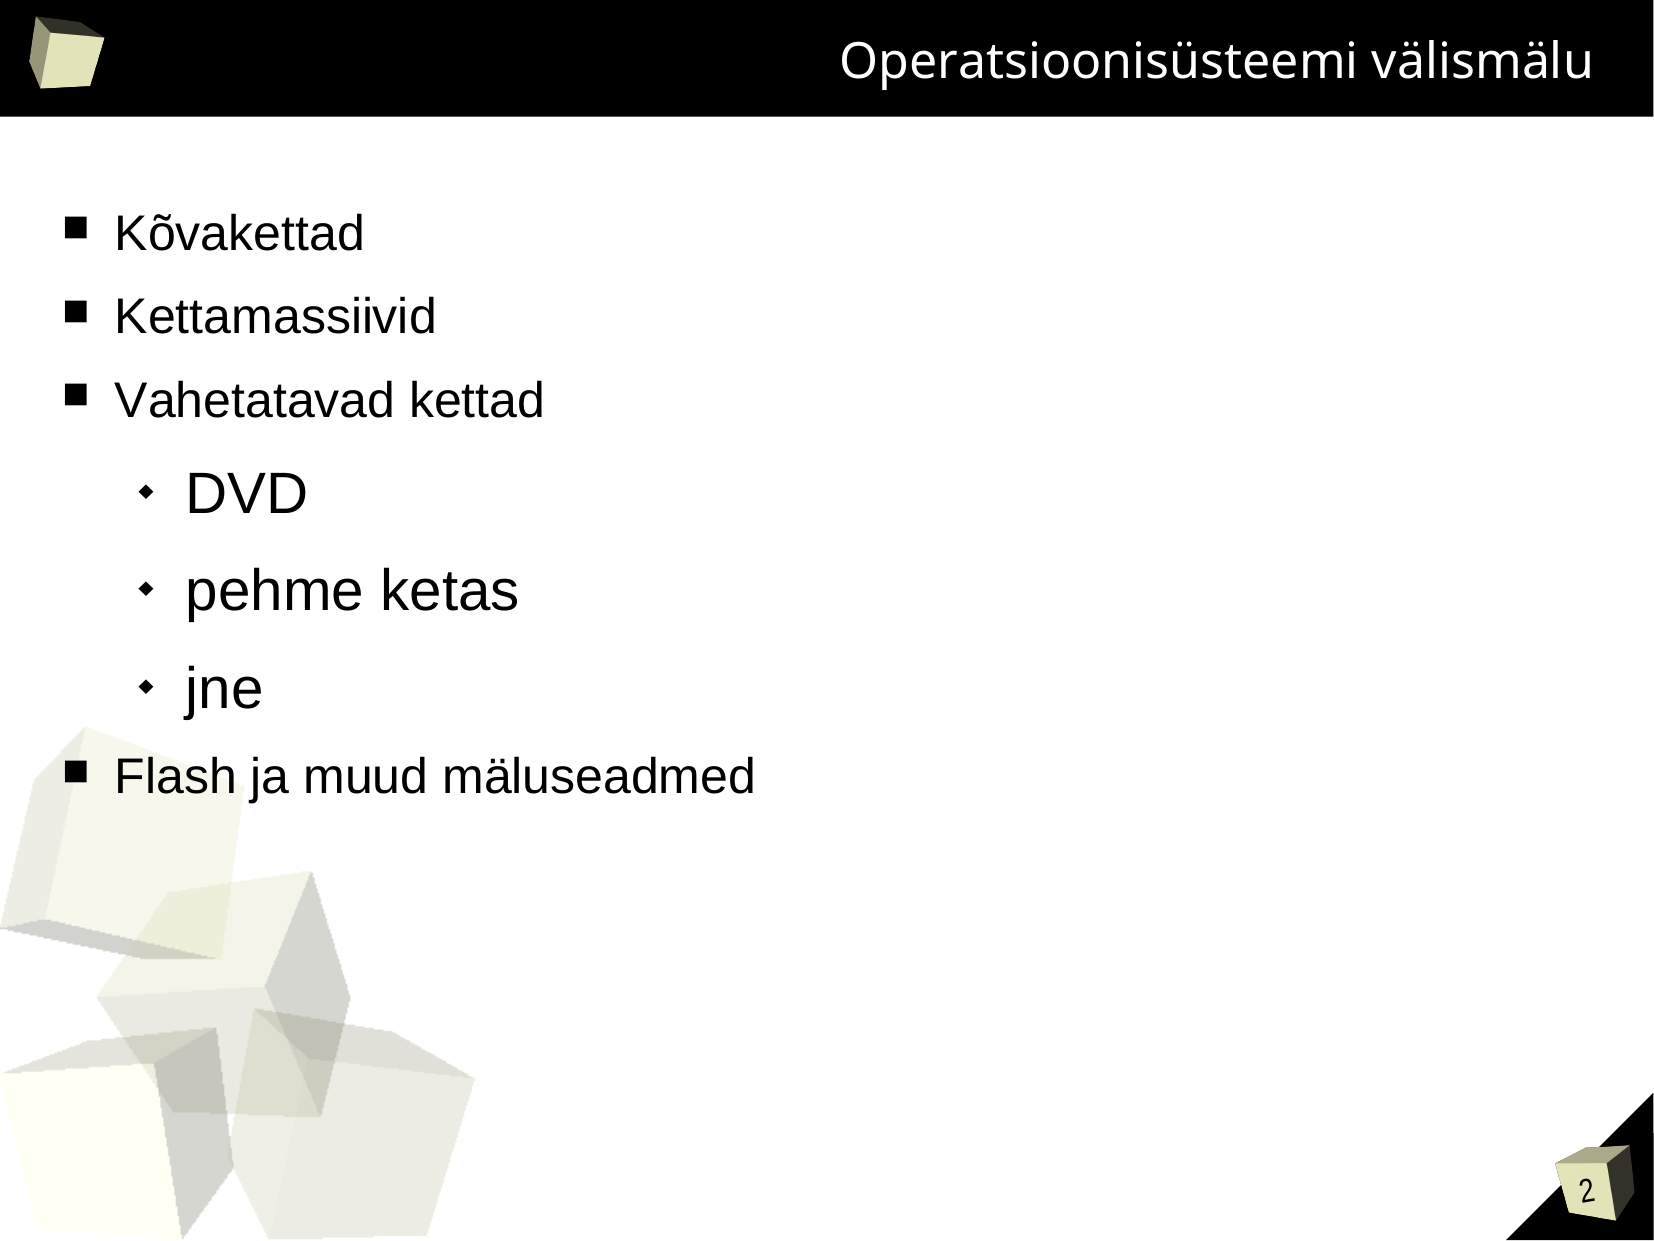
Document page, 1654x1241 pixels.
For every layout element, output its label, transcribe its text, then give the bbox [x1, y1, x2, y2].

title Operatsioonisüsteemi välismälu [118, 0, 1595, 119]
list Kõvakettad Kettamassiivid Vahetatavad kettad DVD pehme ketas jne Flash ja muud mäluseadmed [44, 177, 1611, 1214]
picture [0, 726, 477, 1241]
